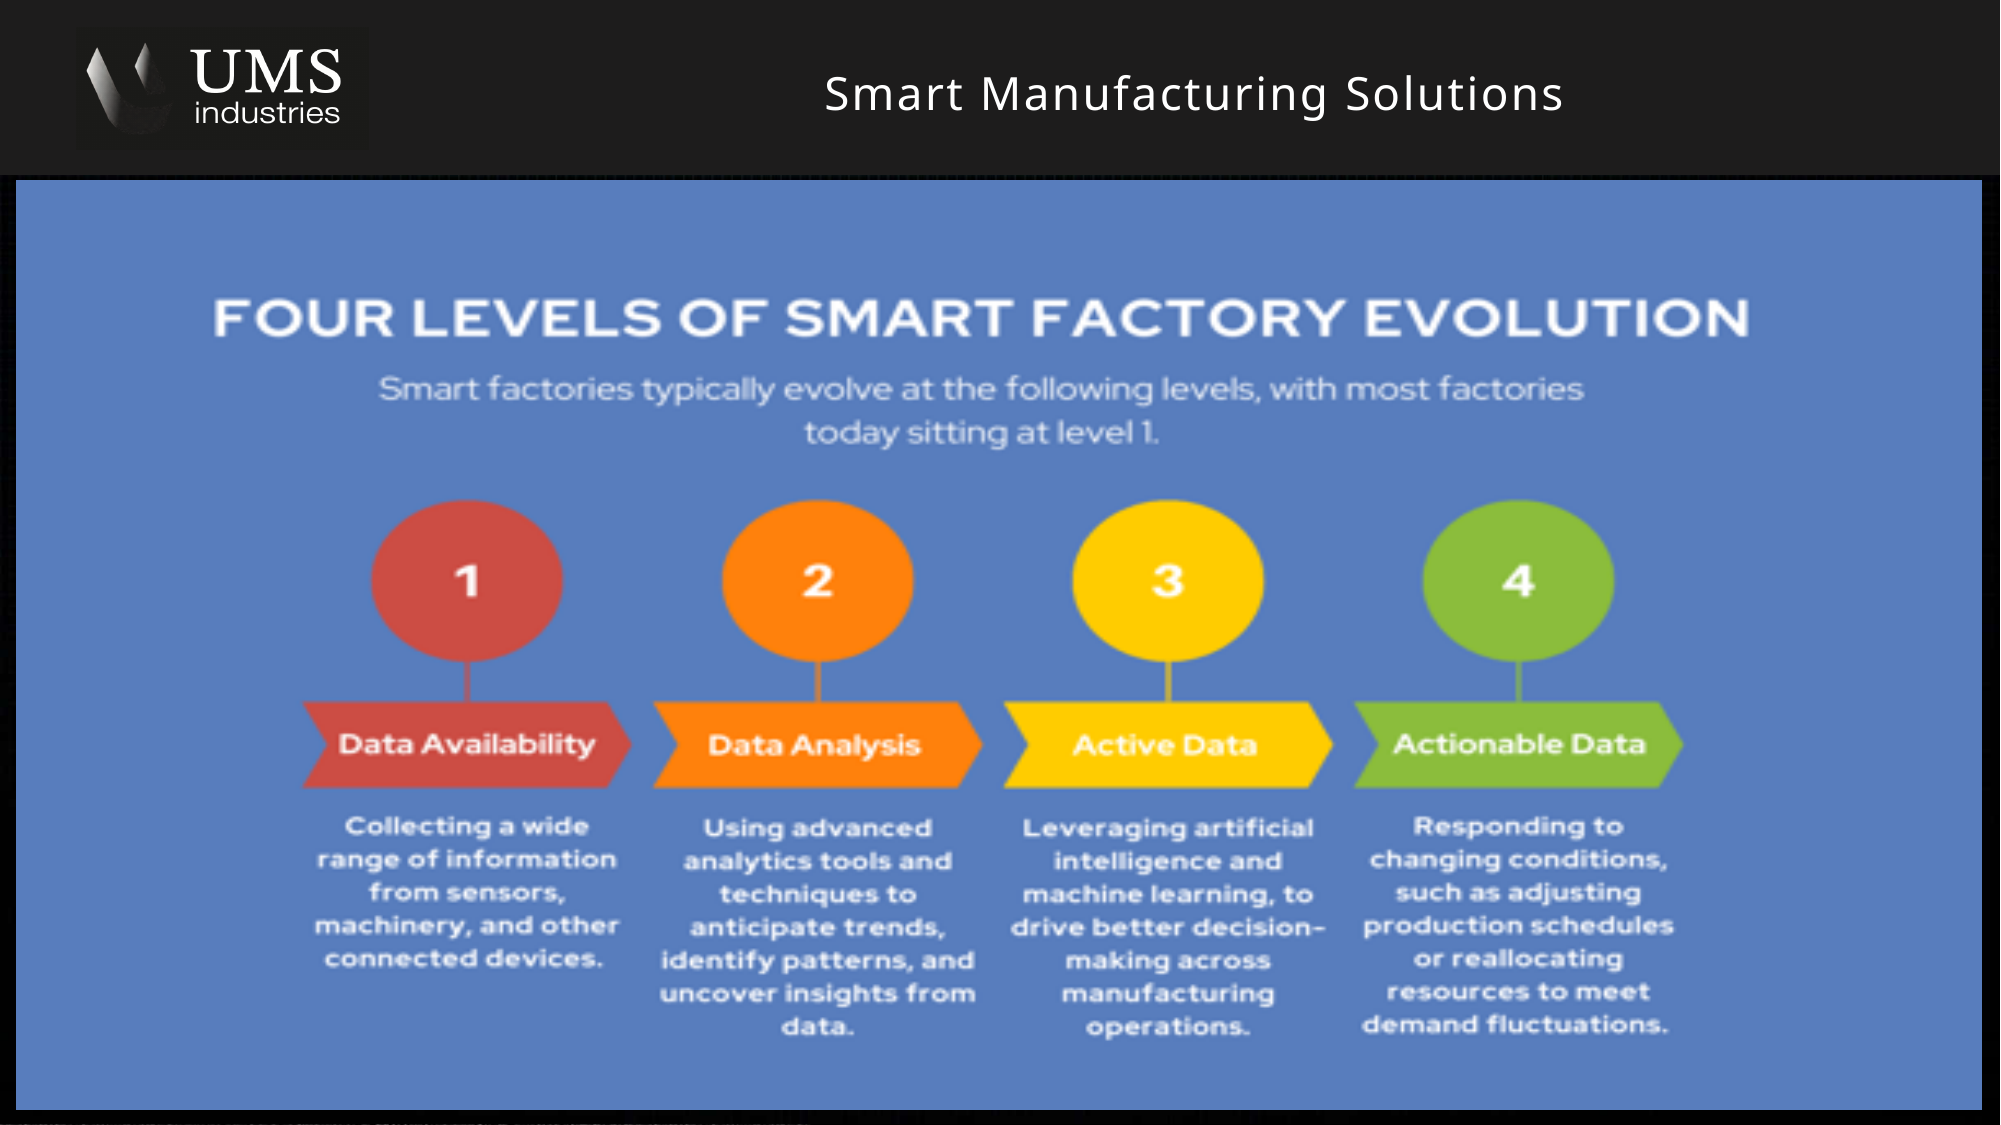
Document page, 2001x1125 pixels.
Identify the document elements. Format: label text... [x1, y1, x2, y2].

text_box Smart Manufacturing Solutions [809, 57, 1924, 128]
picture [76, 27, 369, 150]
picture [0, 175, 1999, 1125]
text_box [0, 0, 2000, 1125]
